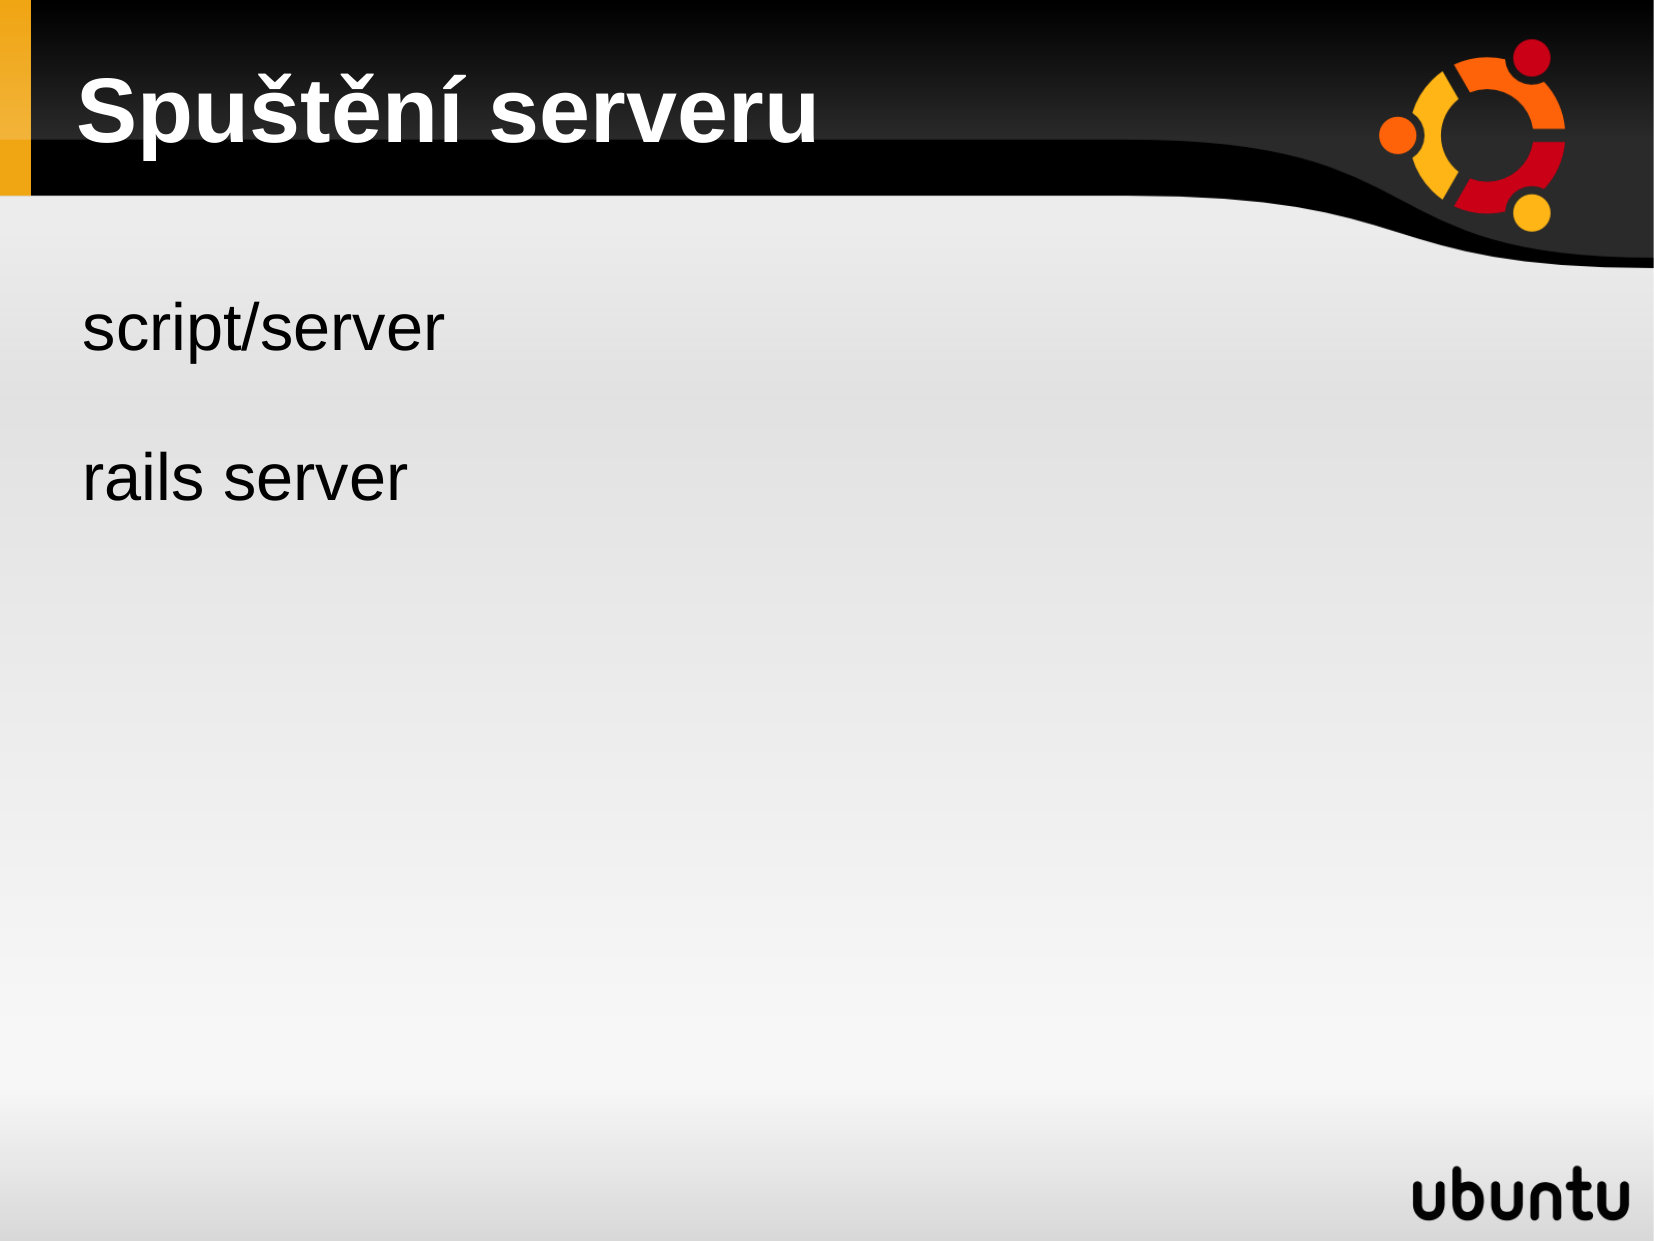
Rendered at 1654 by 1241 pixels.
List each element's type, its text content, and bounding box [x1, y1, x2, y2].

title Spuštění serveru [76, 14, 1565, 207]
list script/server rails server [82, 290, 1571, 1094]
picture [0, 0, 1654, 1241]
